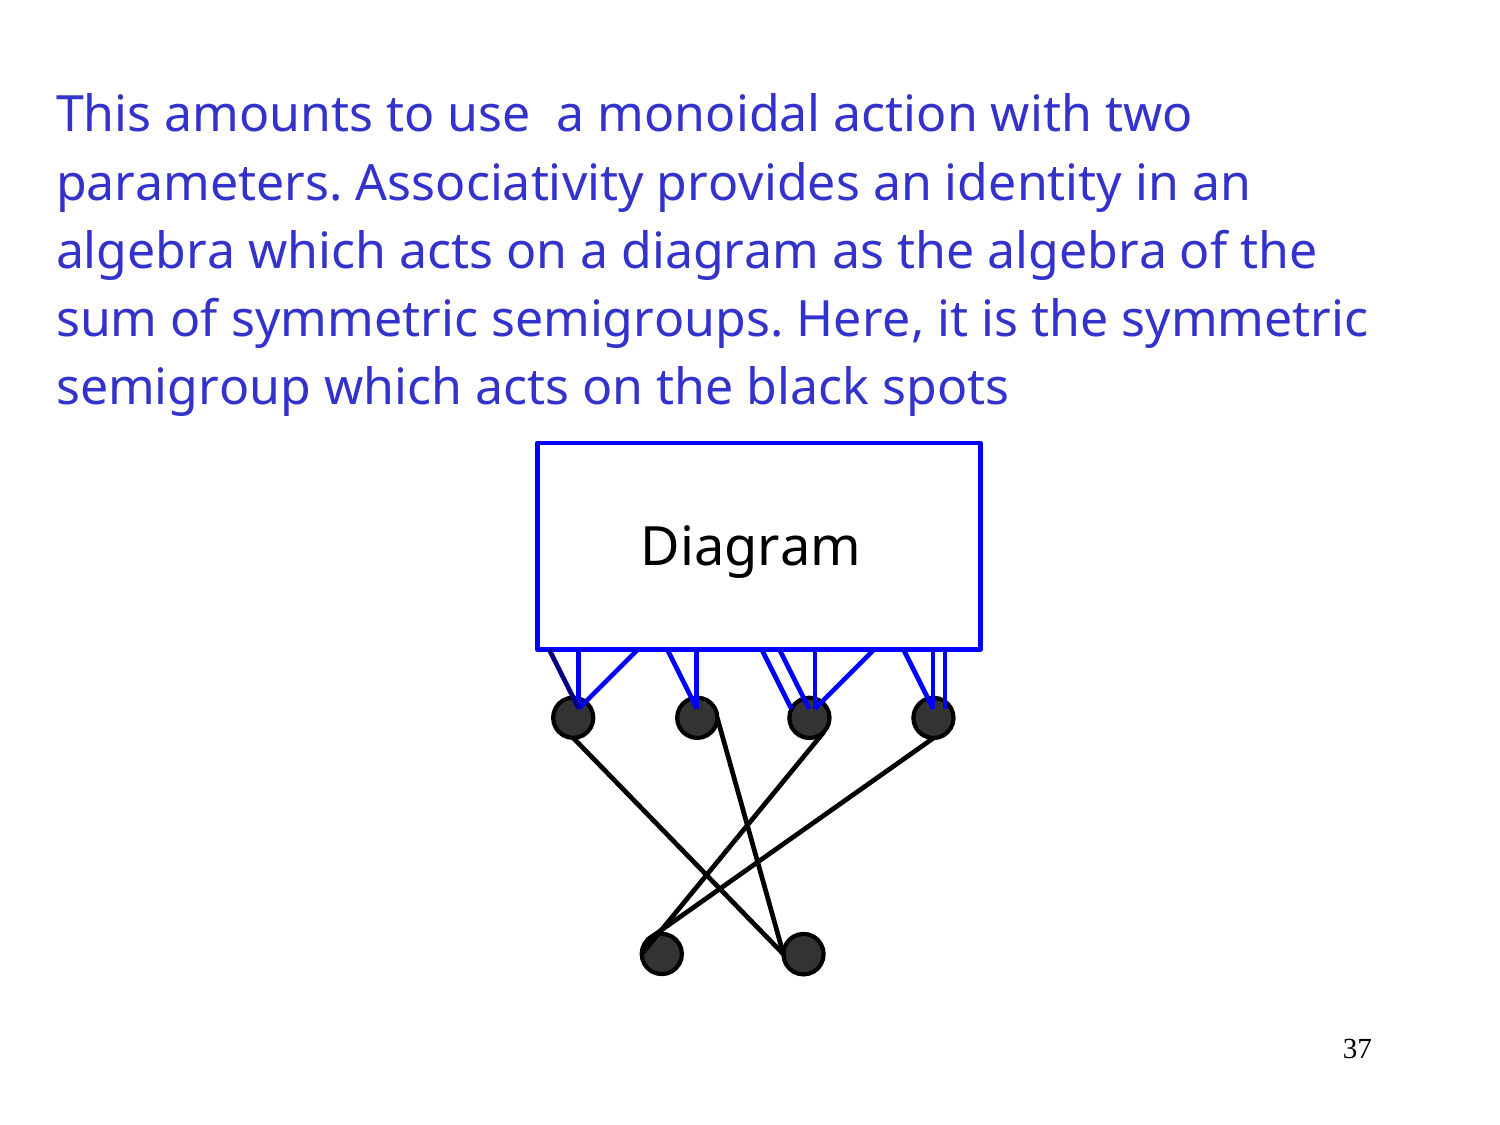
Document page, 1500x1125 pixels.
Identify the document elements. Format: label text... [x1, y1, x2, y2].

text_box [913, 697, 954, 738]
text_box [642, 940, 648, 948]
text_box [641, 933, 682, 975]
text_box [789, 697, 830, 739]
text_box [553, 698, 594, 738]
text_box [677, 697, 718, 738]
text_box This amounts to use a monoidal action with two parameters. Associativity provides an identity in an algebra which acts on a diagram as the algebra of the sum of symmetric semigroups. Here, it is the symmetric semigroup which acts on the black spots [41, 70, 1447, 388]
text_box [783, 933, 824, 975]
text_box Diagram [625, 501, 888, 583]
